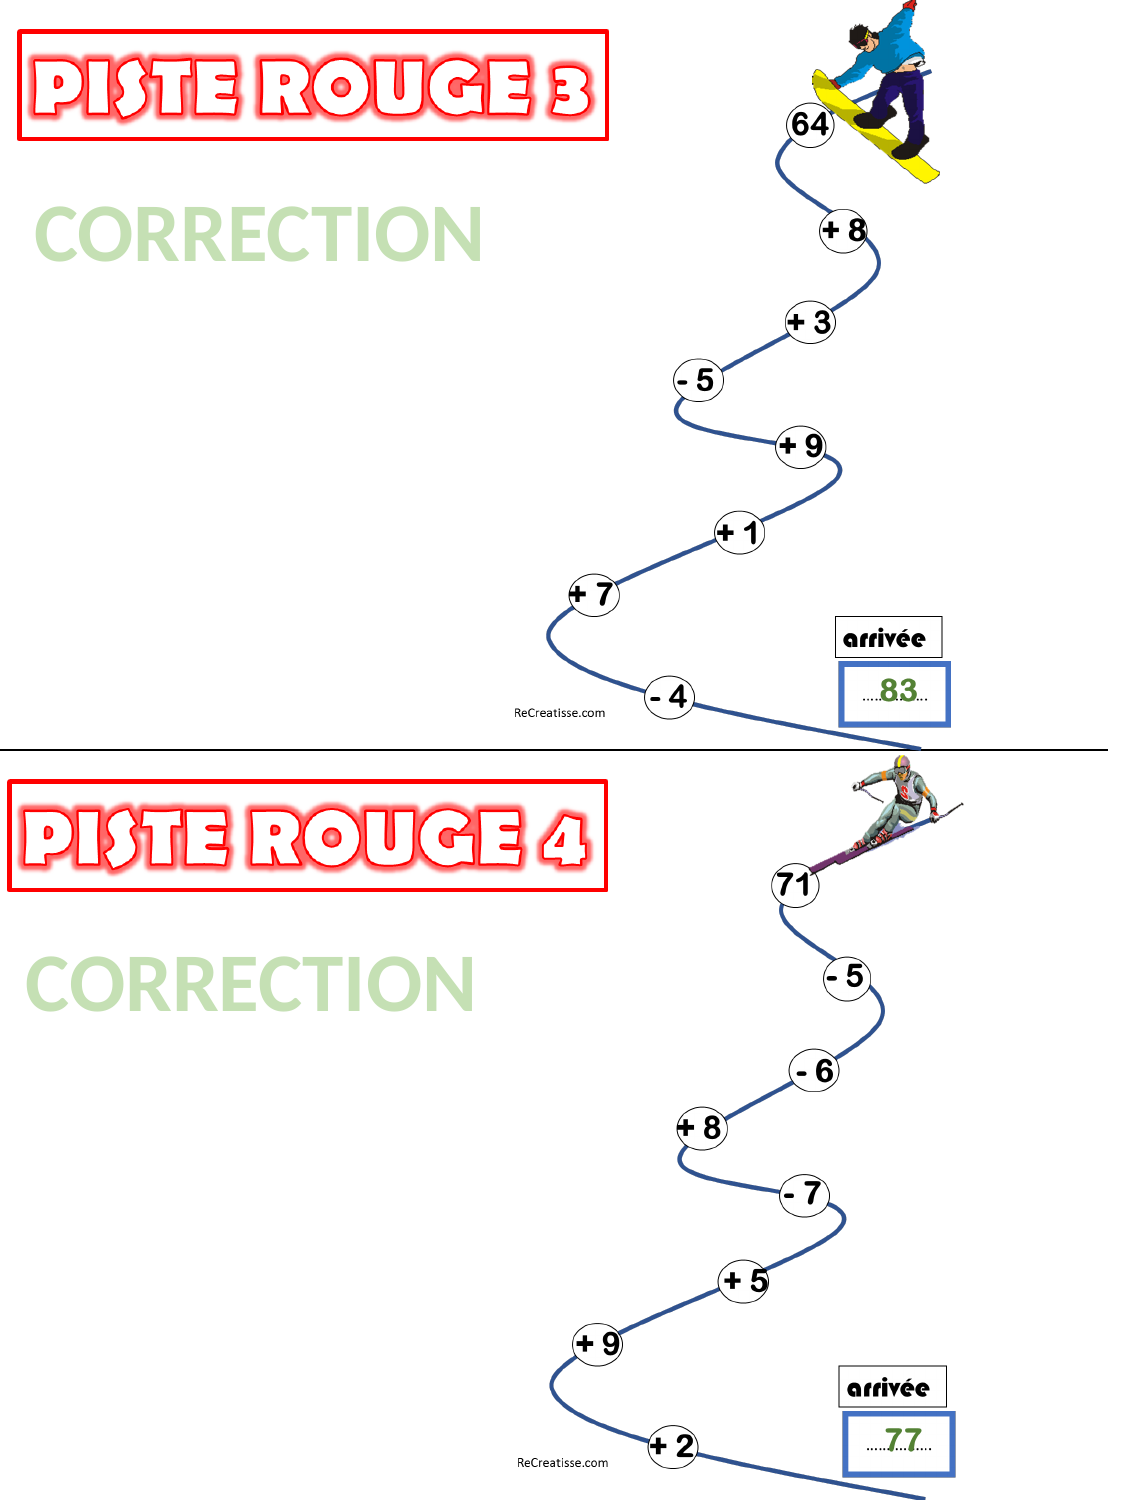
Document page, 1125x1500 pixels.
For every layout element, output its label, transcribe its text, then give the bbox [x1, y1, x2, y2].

text_box CORRECTION [11, 920, 493, 1036]
text_box CORRECTION [19, 170, 501, 285]
picture [7, 0, 969, 1500]
